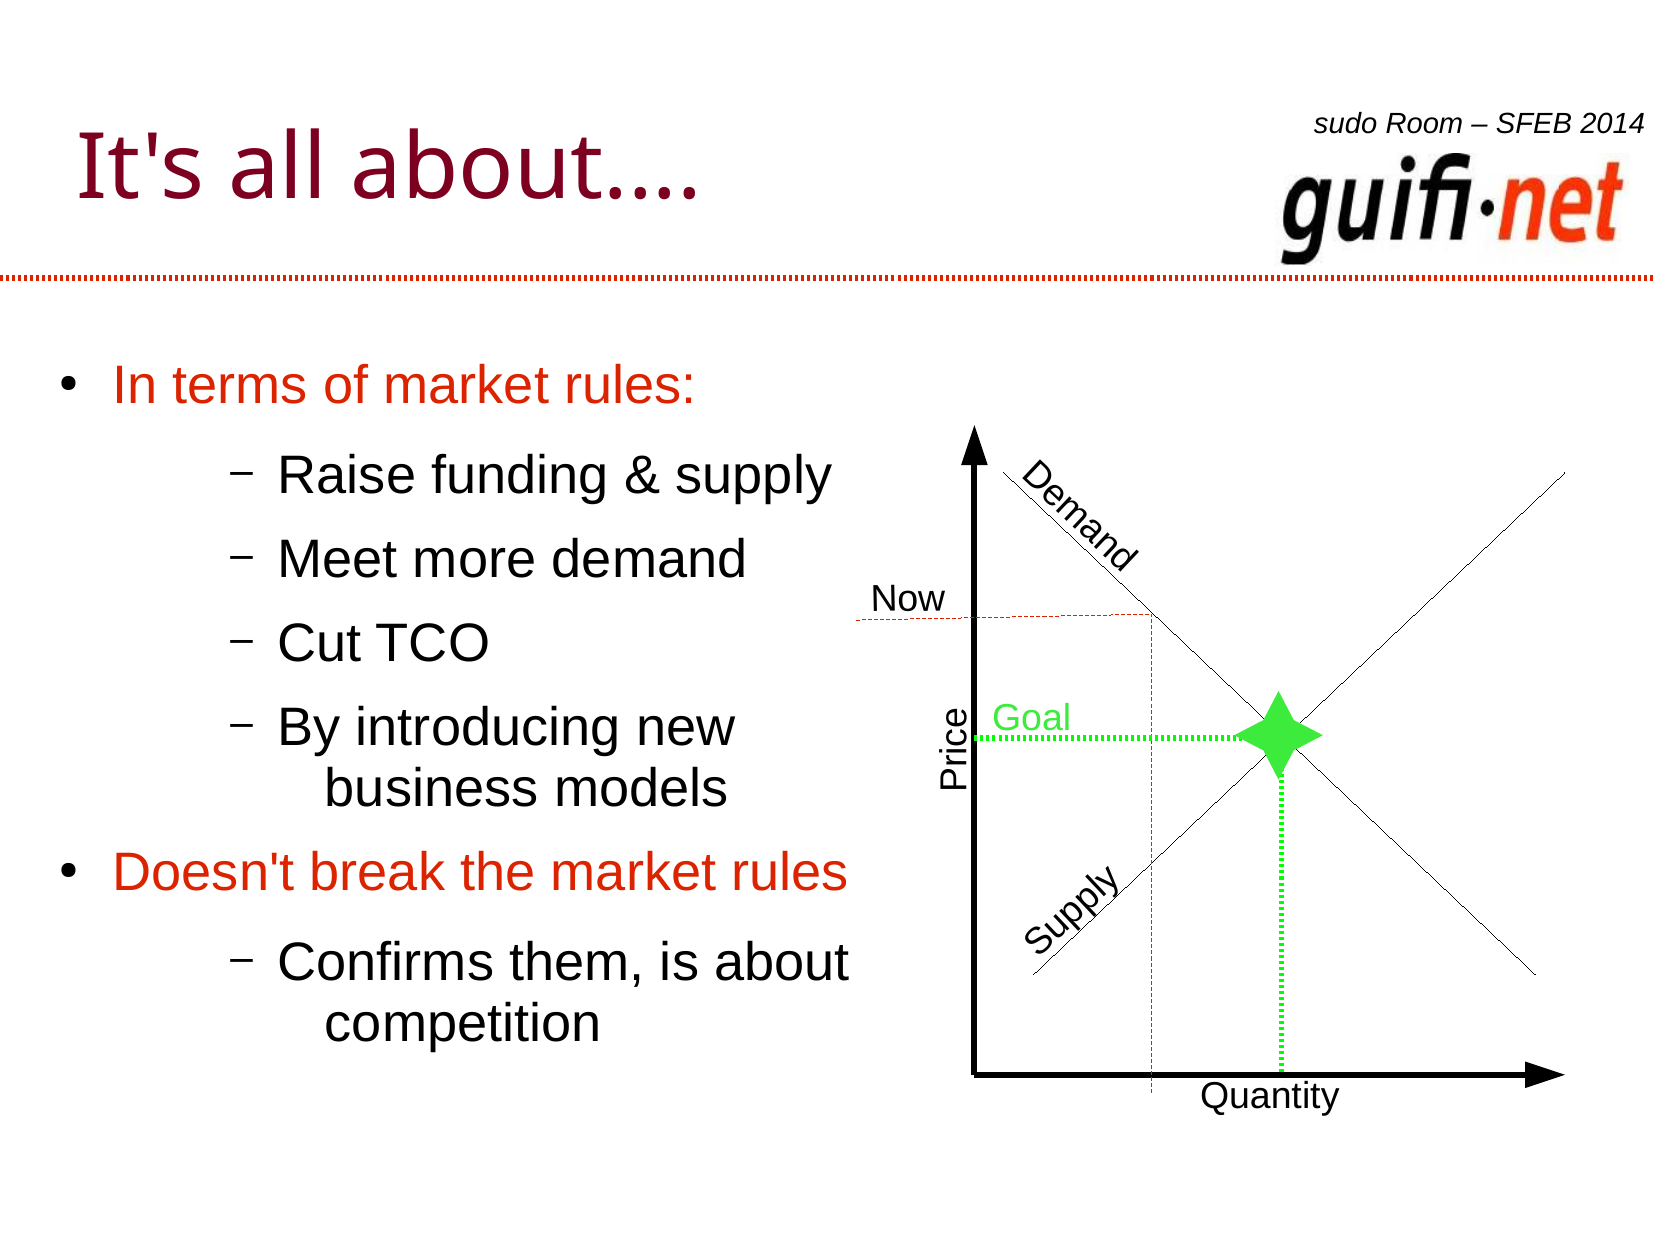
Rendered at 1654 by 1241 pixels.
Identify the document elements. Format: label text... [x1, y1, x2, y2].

text_box [1234, 690, 1323, 780]
text_box sudo Room – SFEB 2014 [1299, 100, 1654, 148]
list In terms of market rules: Raise funding & supply Meet more demand Cut TCO By introducing new business models Doesn't break the market rules Confirms them, is about competition [41, 354, 904, 1168]
picture [1275, 153, 1630, 266]
title It's all about.... [76, 59, 1093, 267]
